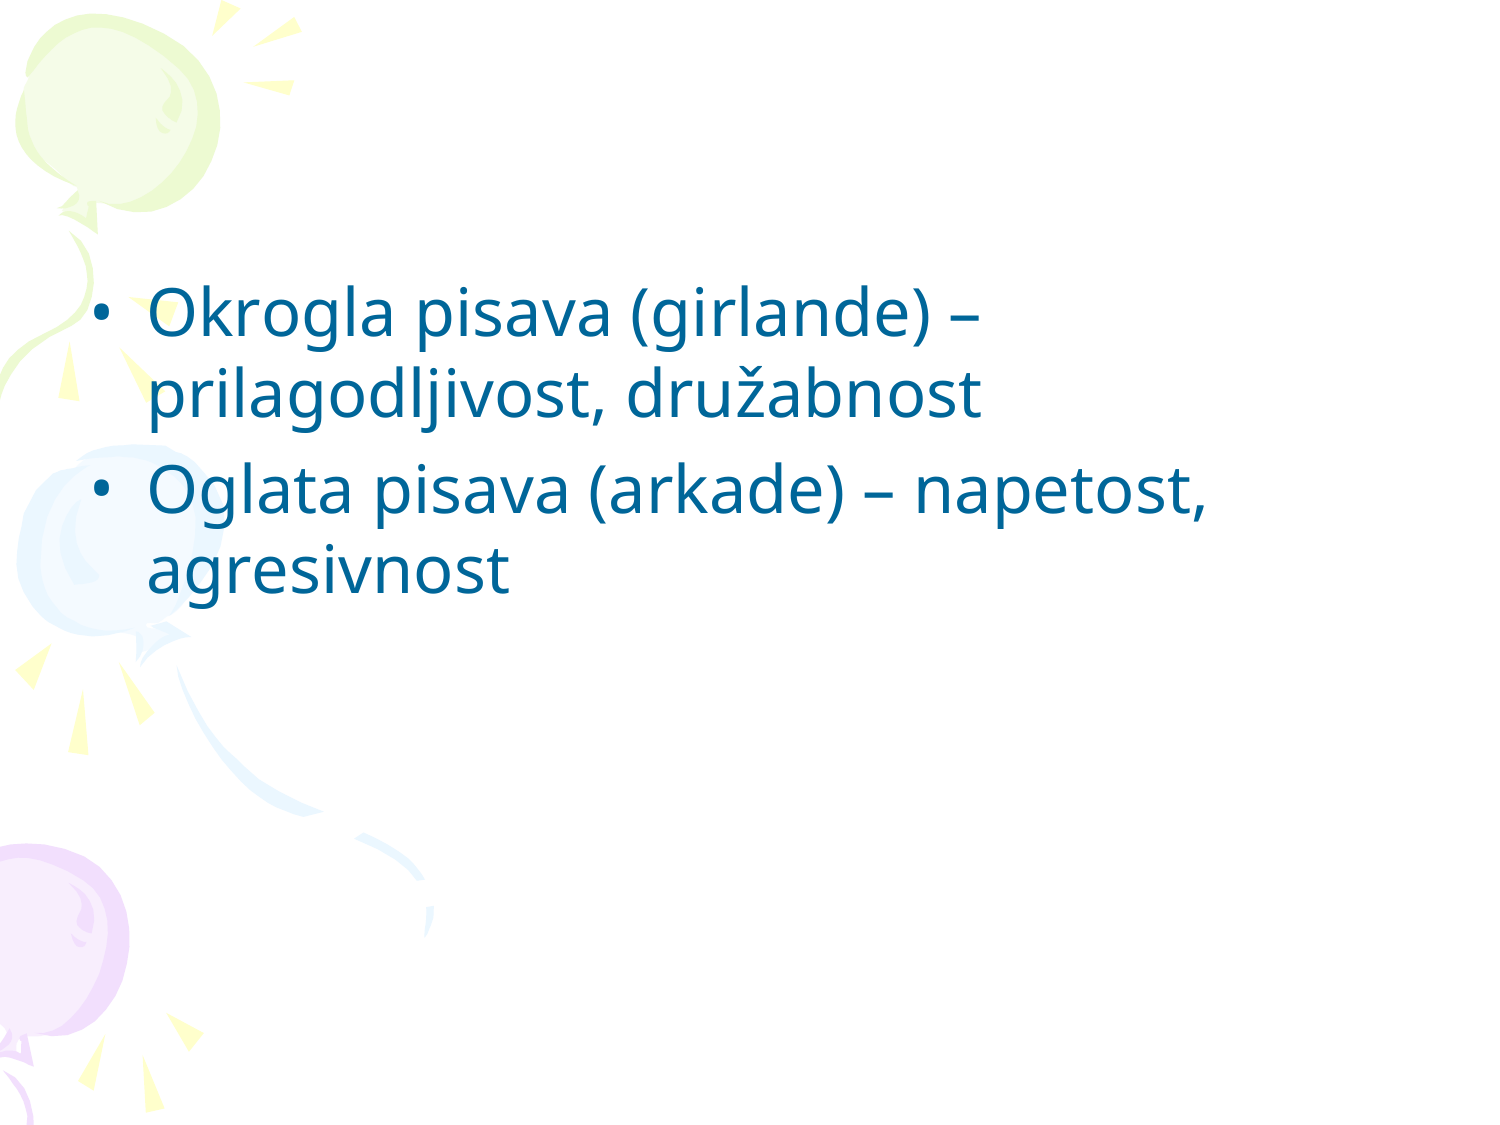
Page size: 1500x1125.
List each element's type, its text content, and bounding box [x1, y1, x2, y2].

list Okrogla pisava (girlande) – prilagodljivost, družabnost Oglata pisava (arkade) – napetost, agresivnost [75, 262, 1426, 994]
